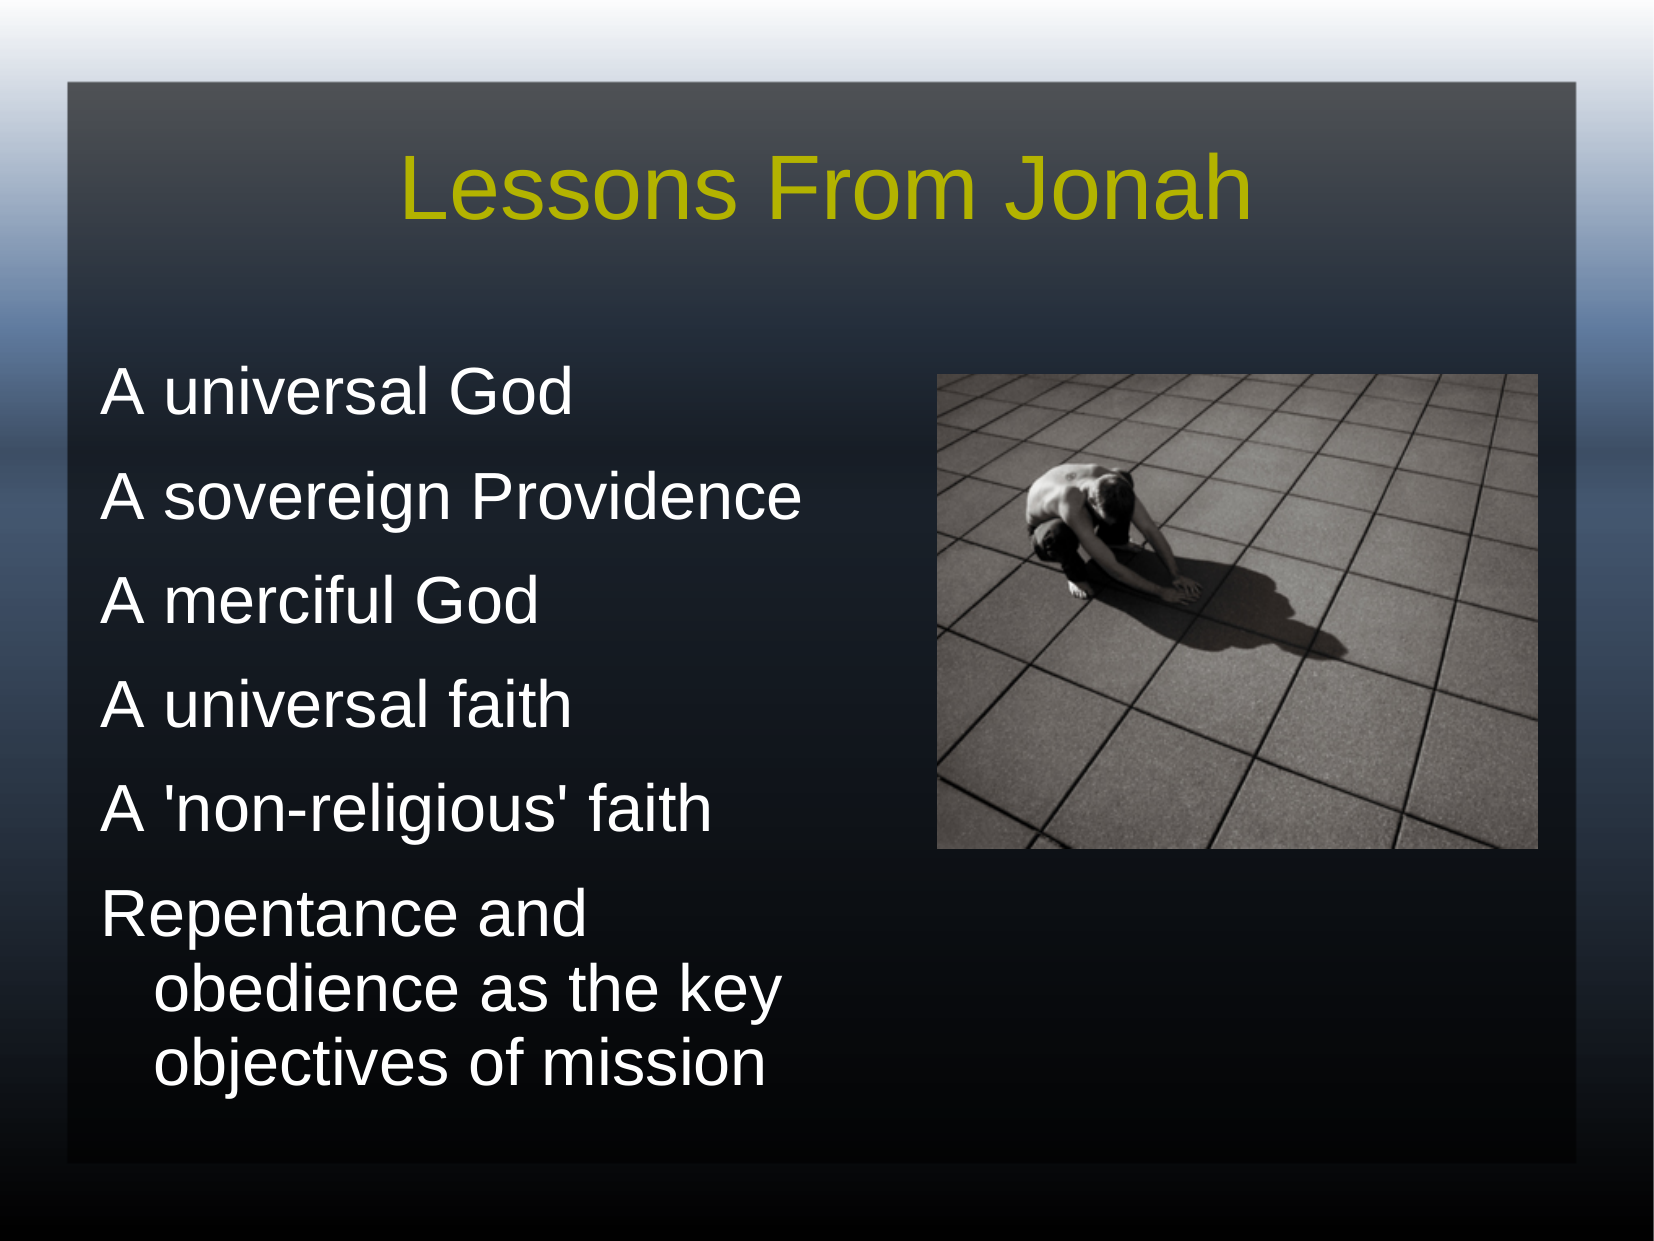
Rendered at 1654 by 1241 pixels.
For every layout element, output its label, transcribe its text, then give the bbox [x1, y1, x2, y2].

list A universal God A sovereign Providence A merciful God A universal faith A 'non-religious' faith Repentance and obedience as the key objectives of mission [82, 354, 901, 1101]
title Lessons From Jonah [82, 92, 1571, 285]
picture [0, 0, 1654, 1241]
